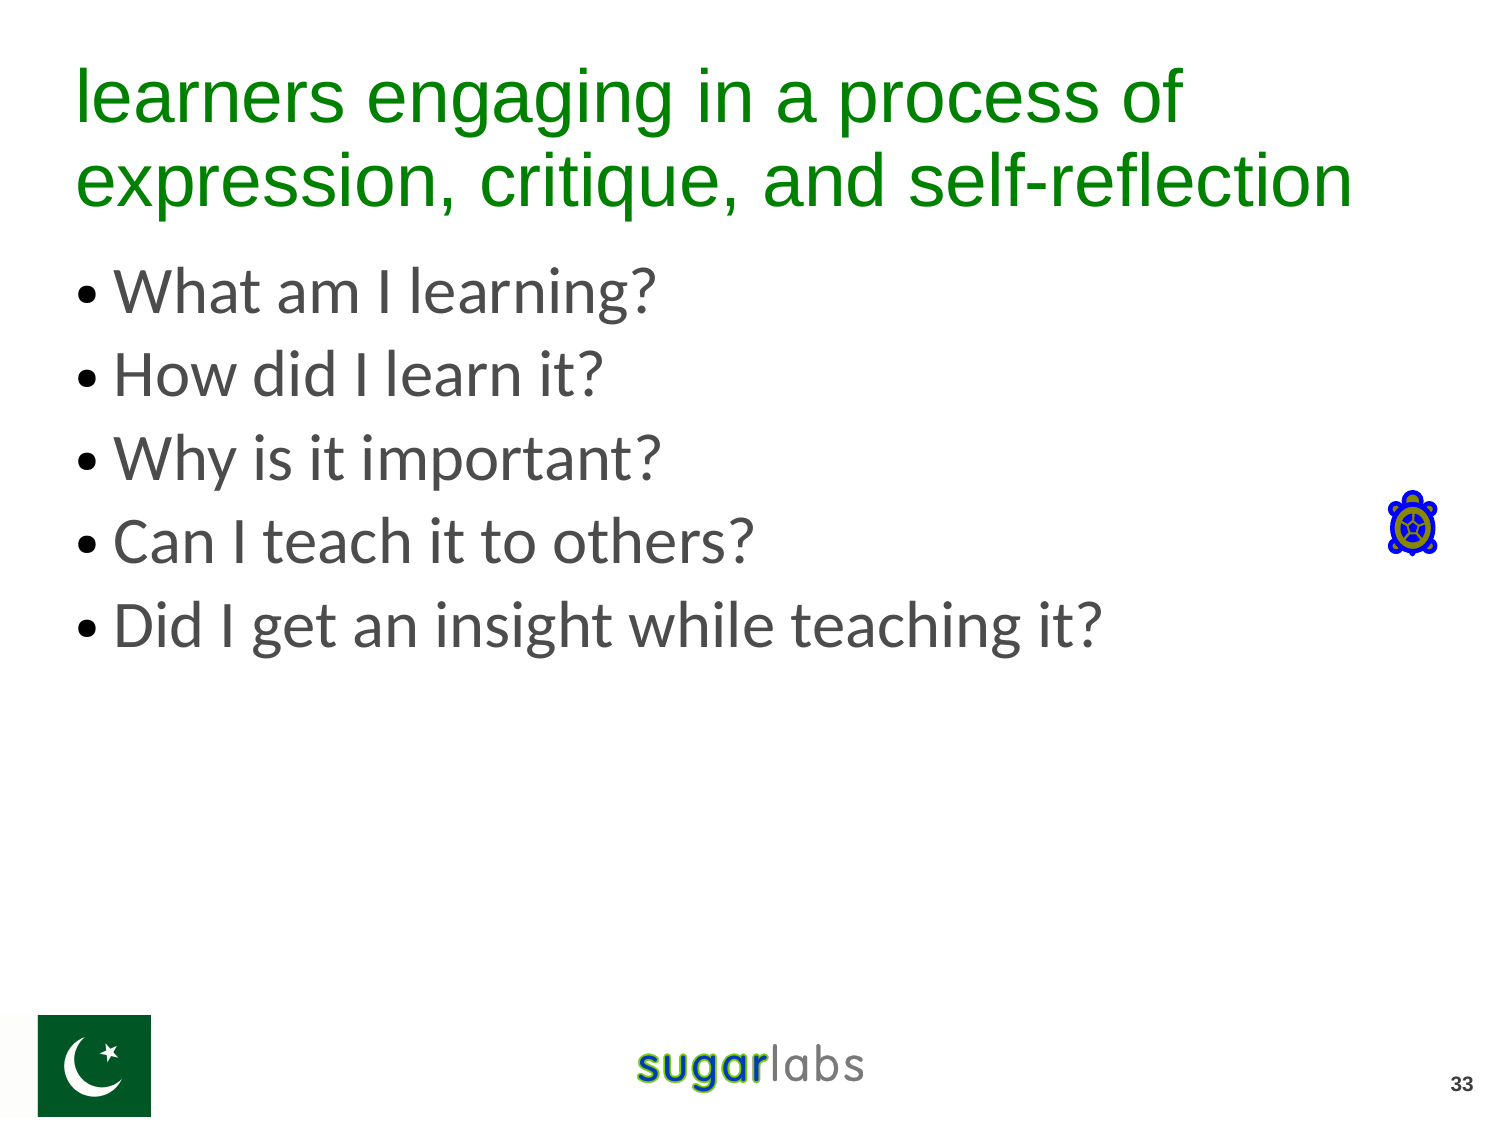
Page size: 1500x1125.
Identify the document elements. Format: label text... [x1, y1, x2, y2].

list What am I learning? How did I learn it? Why is it important? Can I teach it to others? Did I get an insight while teaching it? [75, 263, 1425, 1006]
picture [1376, 487, 1449, 560]
title learners engaging in a process of expression, critique, and self-reflection [75, 44, 1425, 233]
picture [0, 1015, 151, 1117]
picture [637, 1044, 863, 1093]
